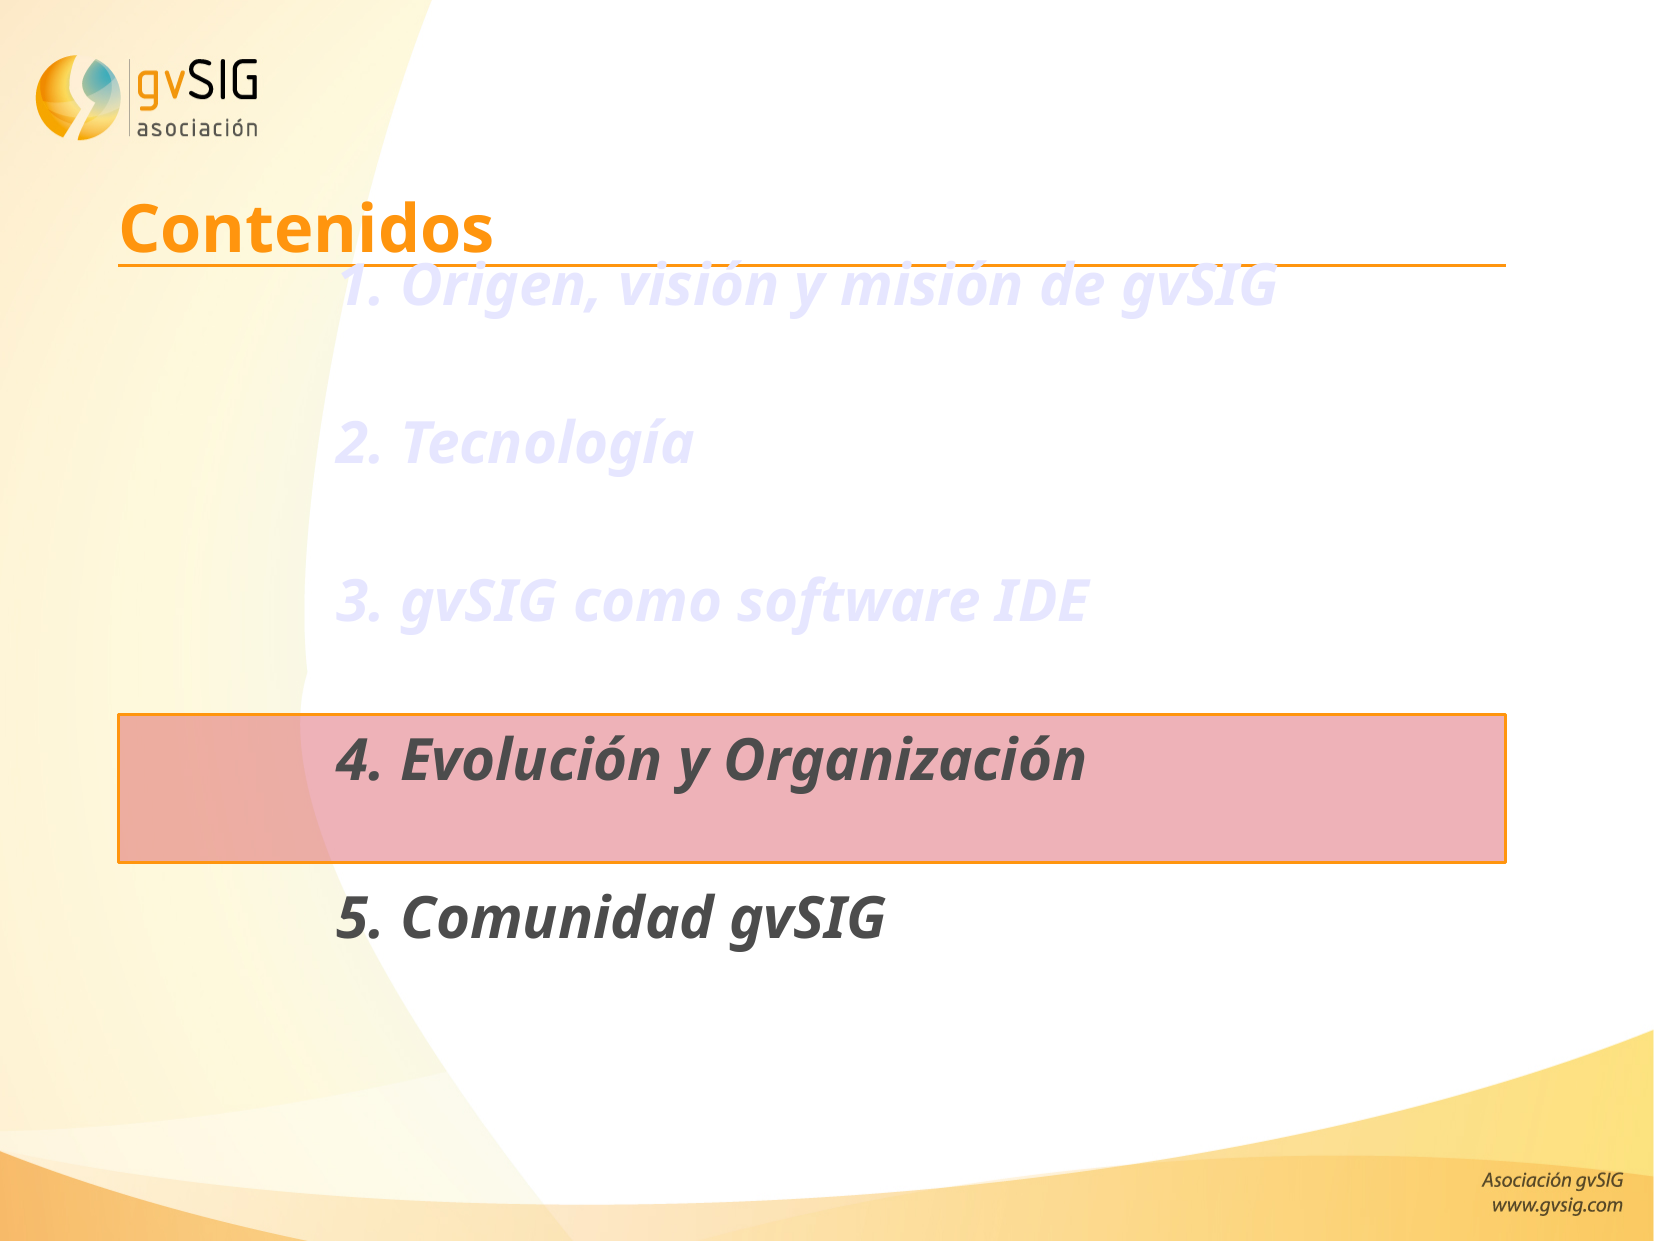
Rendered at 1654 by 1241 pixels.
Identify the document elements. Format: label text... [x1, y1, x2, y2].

title 1. Origen, visión y misión de gvSIG 2. Tecnología 3. gvSIG como software IDE 4. Evolución y Organización 5. Comunidad gvSIG [336, 283, 1477, 1233]
title Contenidos [437, 267, 1065, 276]
text_box [118, 714, 336, 863]
text_box [1477, 714, 1506, 863]
title Contenidos [1072, 267, 1195, 276]
title Contenidos [118, 177, 1607, 276]
title Contenidos [118, 267, 351, 276]
title Contenidos [362, 267, 412, 276]
picture [0, 0, 1654, 1241]
title Contenidos [1201, 267, 1226, 276]
